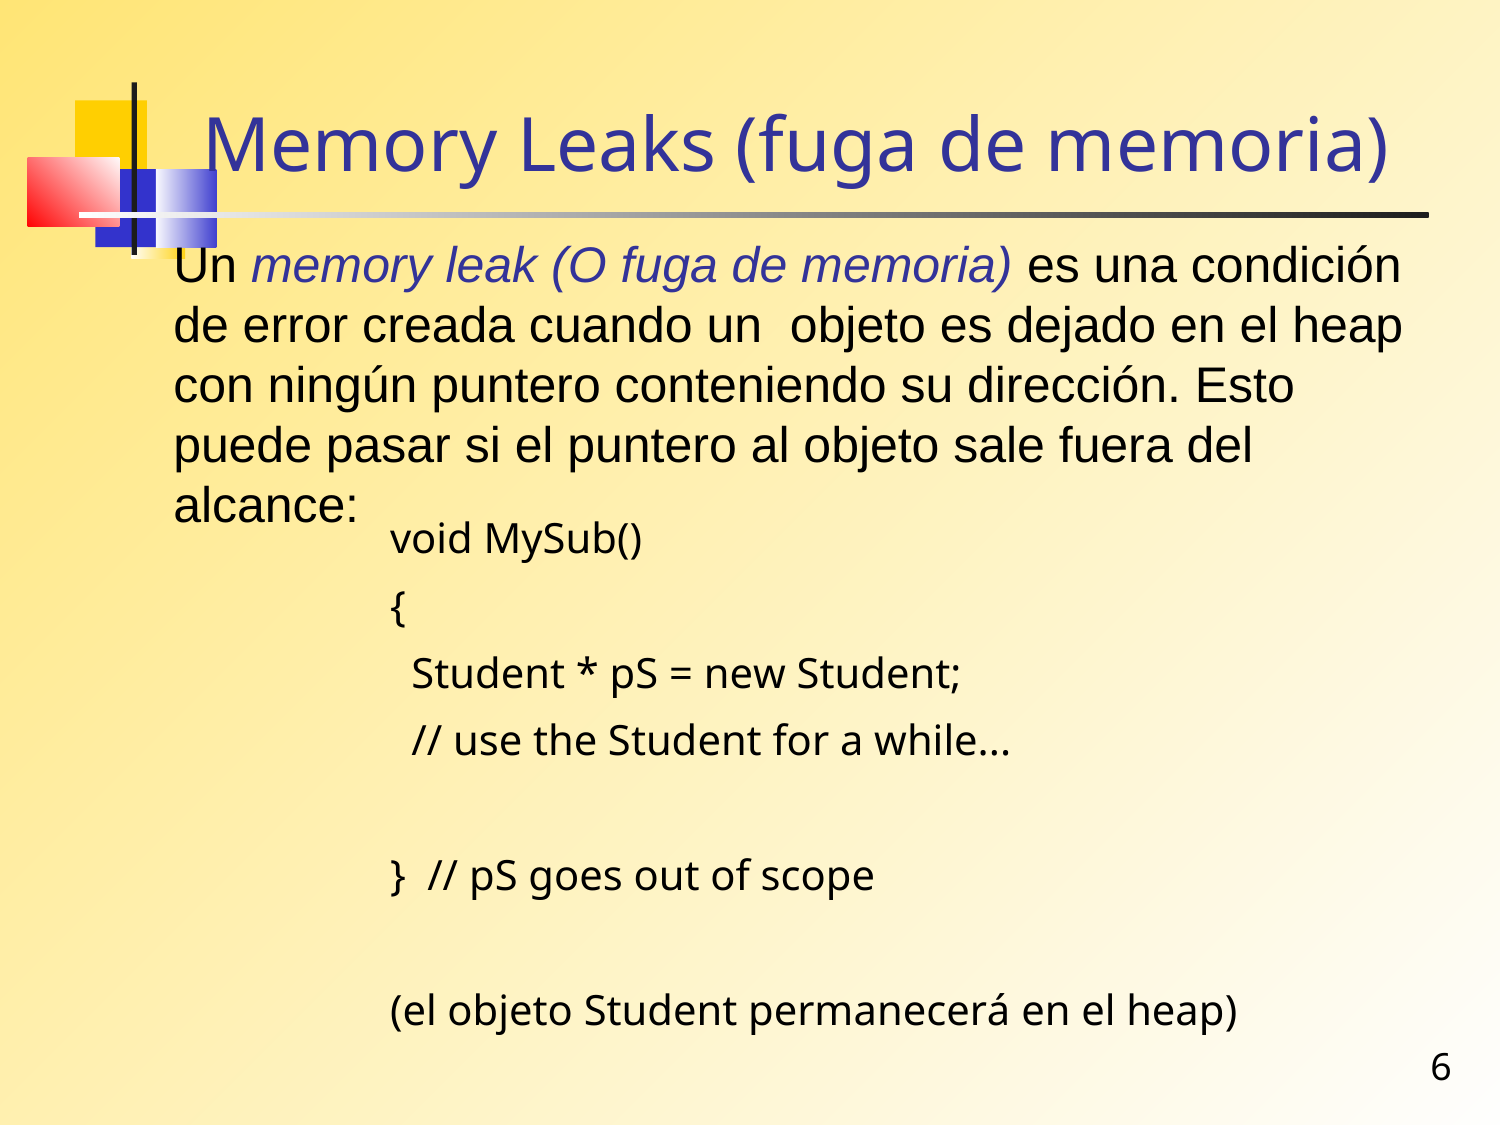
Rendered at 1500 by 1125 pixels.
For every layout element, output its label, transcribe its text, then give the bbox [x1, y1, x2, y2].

list void MySub()‏ { Student * pS = new Student; // use the Student for a while... } // pS goes out of scope (el objeto Student permanecerá en el heap)‏ [375, 501, 1326, 1051]
title Memory Leaks (fuga de memoria)‏ [187, 37, 1466, 201]
text_box Un memory leak (O fuga de memoria) es una condición de error creada cuando un objeto es dejado en el heap con ningún puntero conteniendo su dirección. Esto puede pasar si el puntero al objeto sale fuera del alcance: [150, 224, 1426, 541]
